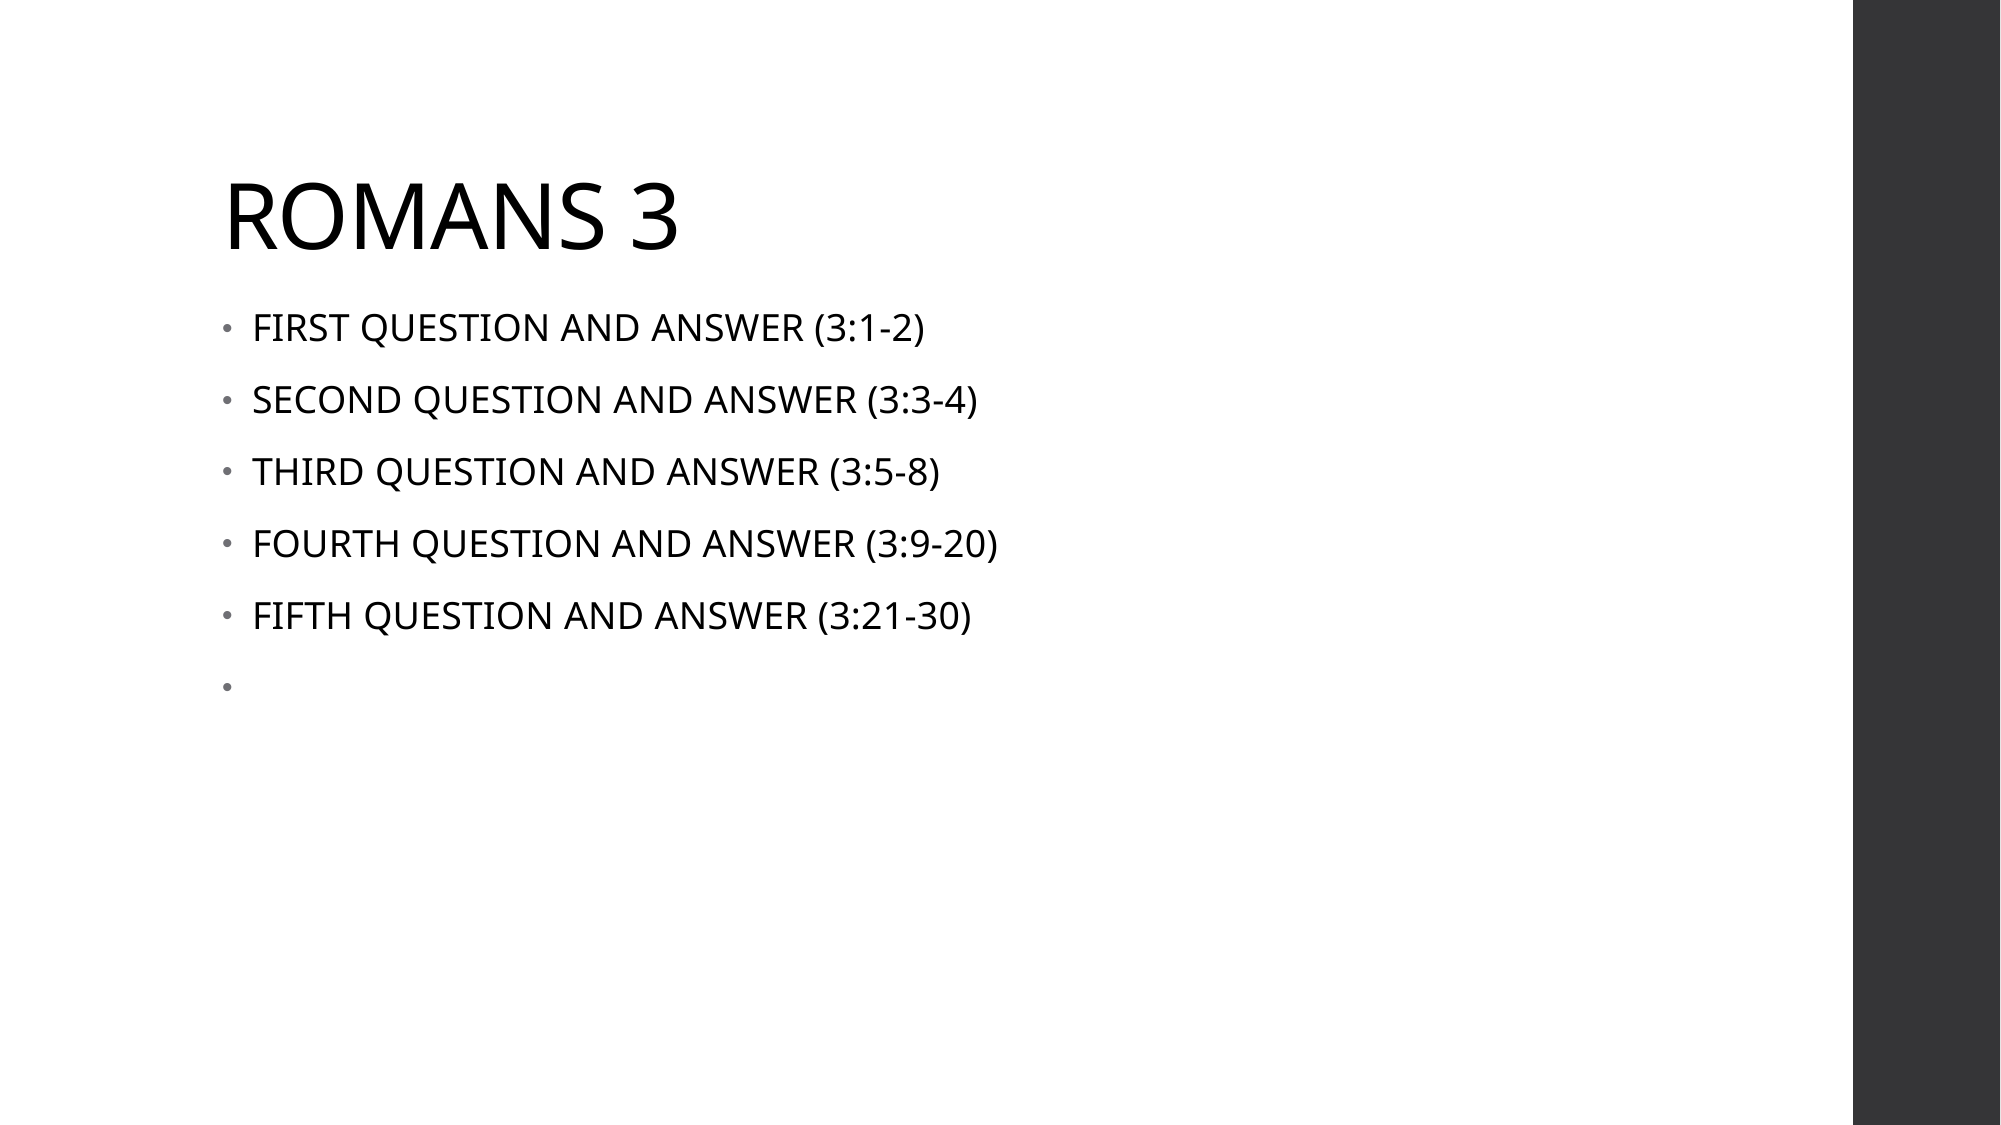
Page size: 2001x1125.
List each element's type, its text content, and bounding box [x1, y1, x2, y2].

title ROMANS 3 [206, 60, 1797, 278]
list FIRST QUESTION AND ANSWER (3:1-2) SECOND QUESTION AND ANSWER (3:3-4) THIRD QUESTION AND ANSWER (3:5-8) FOURTH QUESTION AND ANSWER (3:9-20) FIFTH QUESTION AND ANSWER (3:21-30) [206, 299, 1617, 1014]
